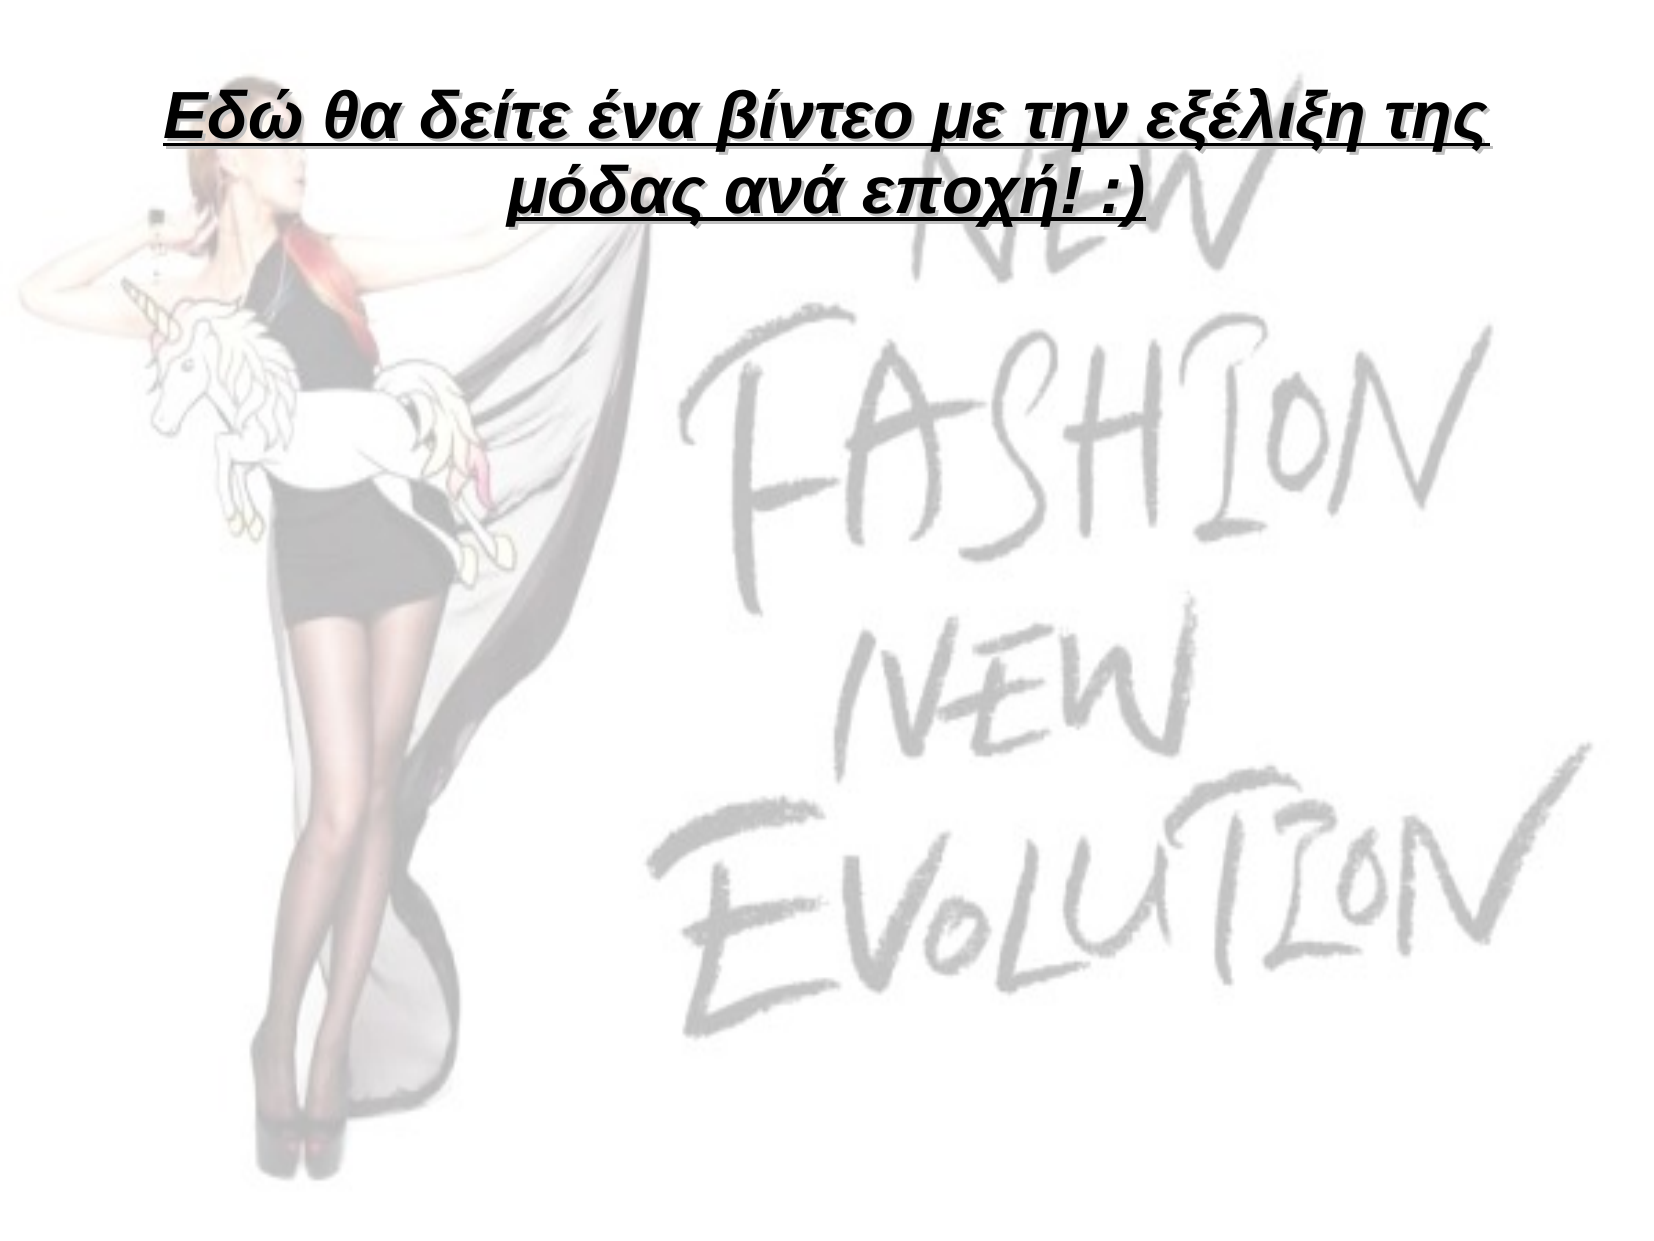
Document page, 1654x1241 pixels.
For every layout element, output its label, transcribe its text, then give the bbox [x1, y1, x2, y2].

picture [0, 0, 1654, 1241]
title Εδώ θα δείτε ένα βίντεο με την εξέλιξη της μόδας ανά εποχή! :) [82, 49, 1571, 257]
